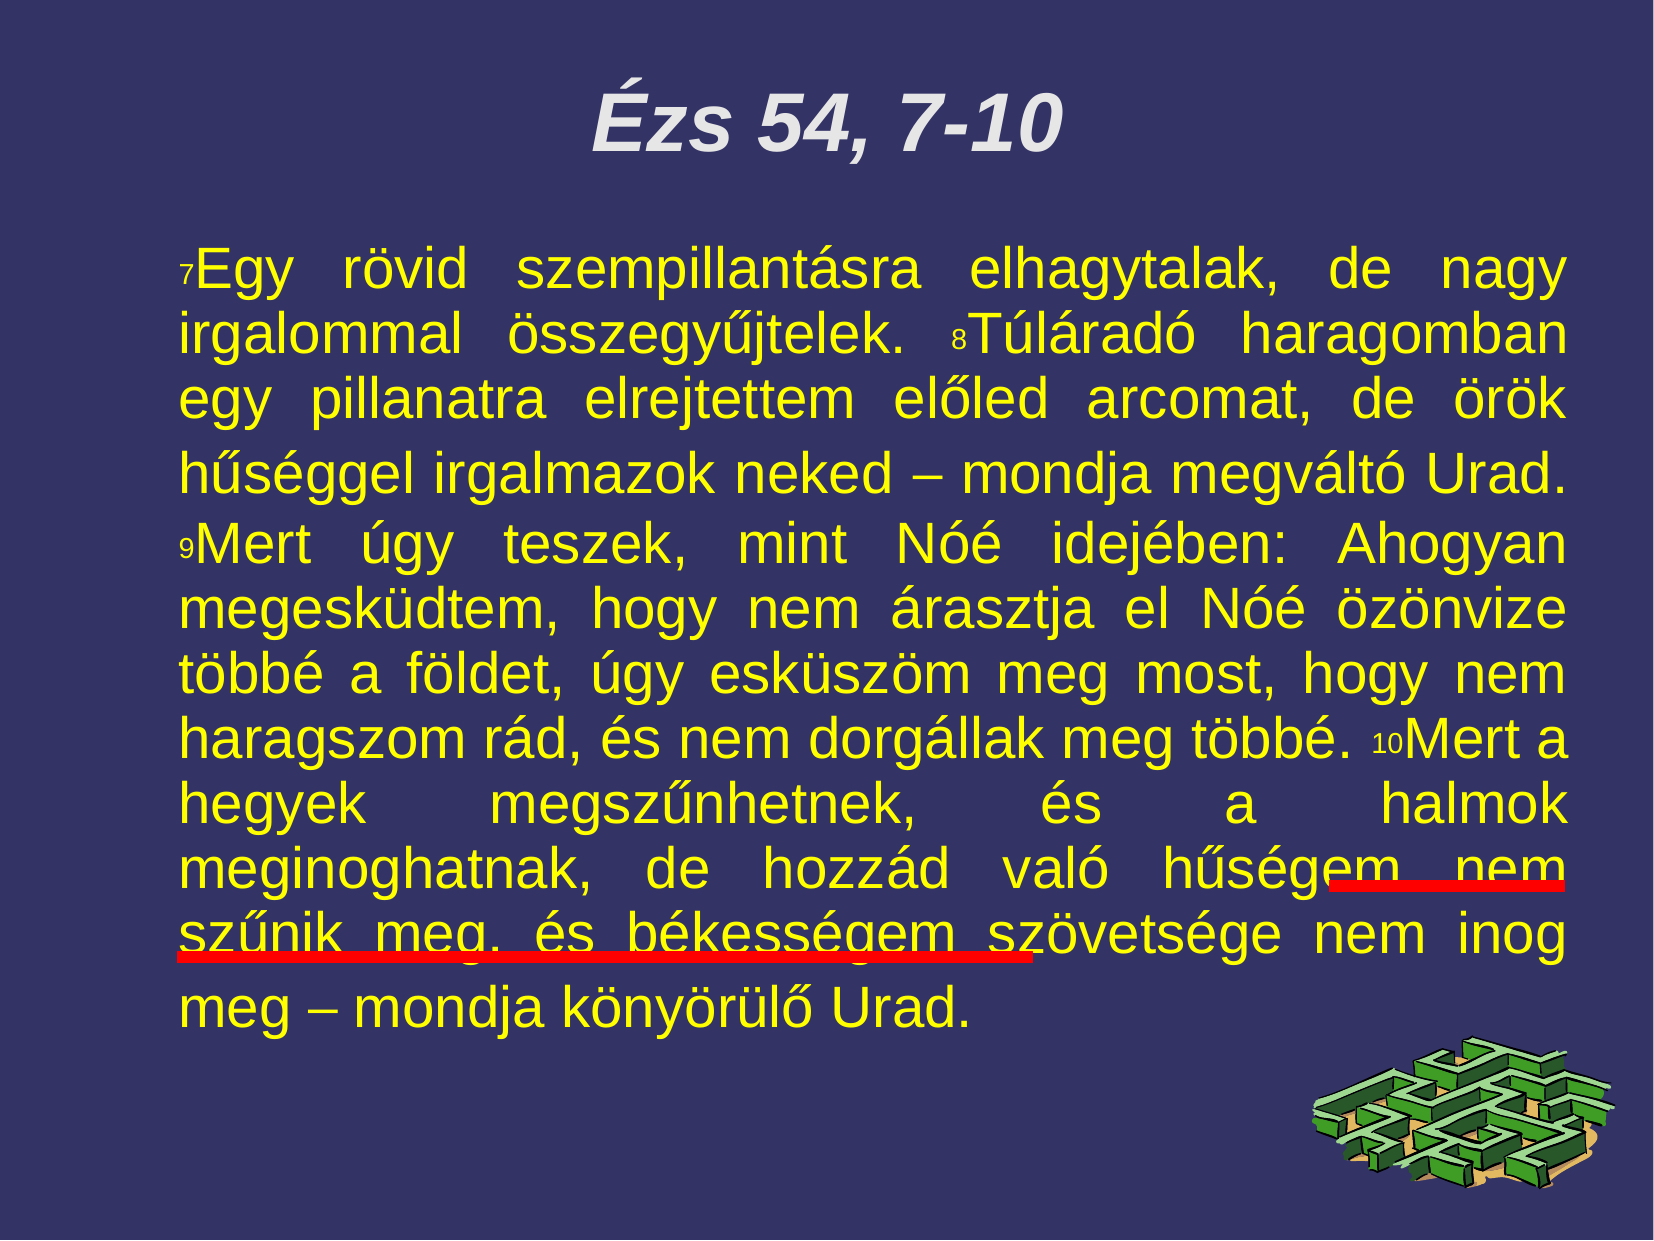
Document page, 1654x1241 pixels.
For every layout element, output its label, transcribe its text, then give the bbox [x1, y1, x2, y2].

list 7Egy rövid szempillantásra elhagytalak, de nagy irgalommal összegyűjtelek. 8Túláradó haragomban egy pillanatra elrejtettem előled arcomat, de örök hűséggel irgalmazok neked – mondja megváltó Urad. 9Mert úgy teszek, mint Nóé idejében: Ahogyan megesküdtem, hogy nem árasztja el Nóé özönvize többé a földet, úgy esküszöm meg most, hogy nem haragszom rád, és nem dorgállak meg többé. 10Mert a hegyek megszűnhetnek, és a halmok meginoghatnak, de hozzád való hűségem nem szűnik meg, és békességem szövetsége nem inog meg – mondja könyörülő Urad. [178, 236, 1570, 1147]
title Ézs 54, 7-10 [121, 19, 1534, 227]
